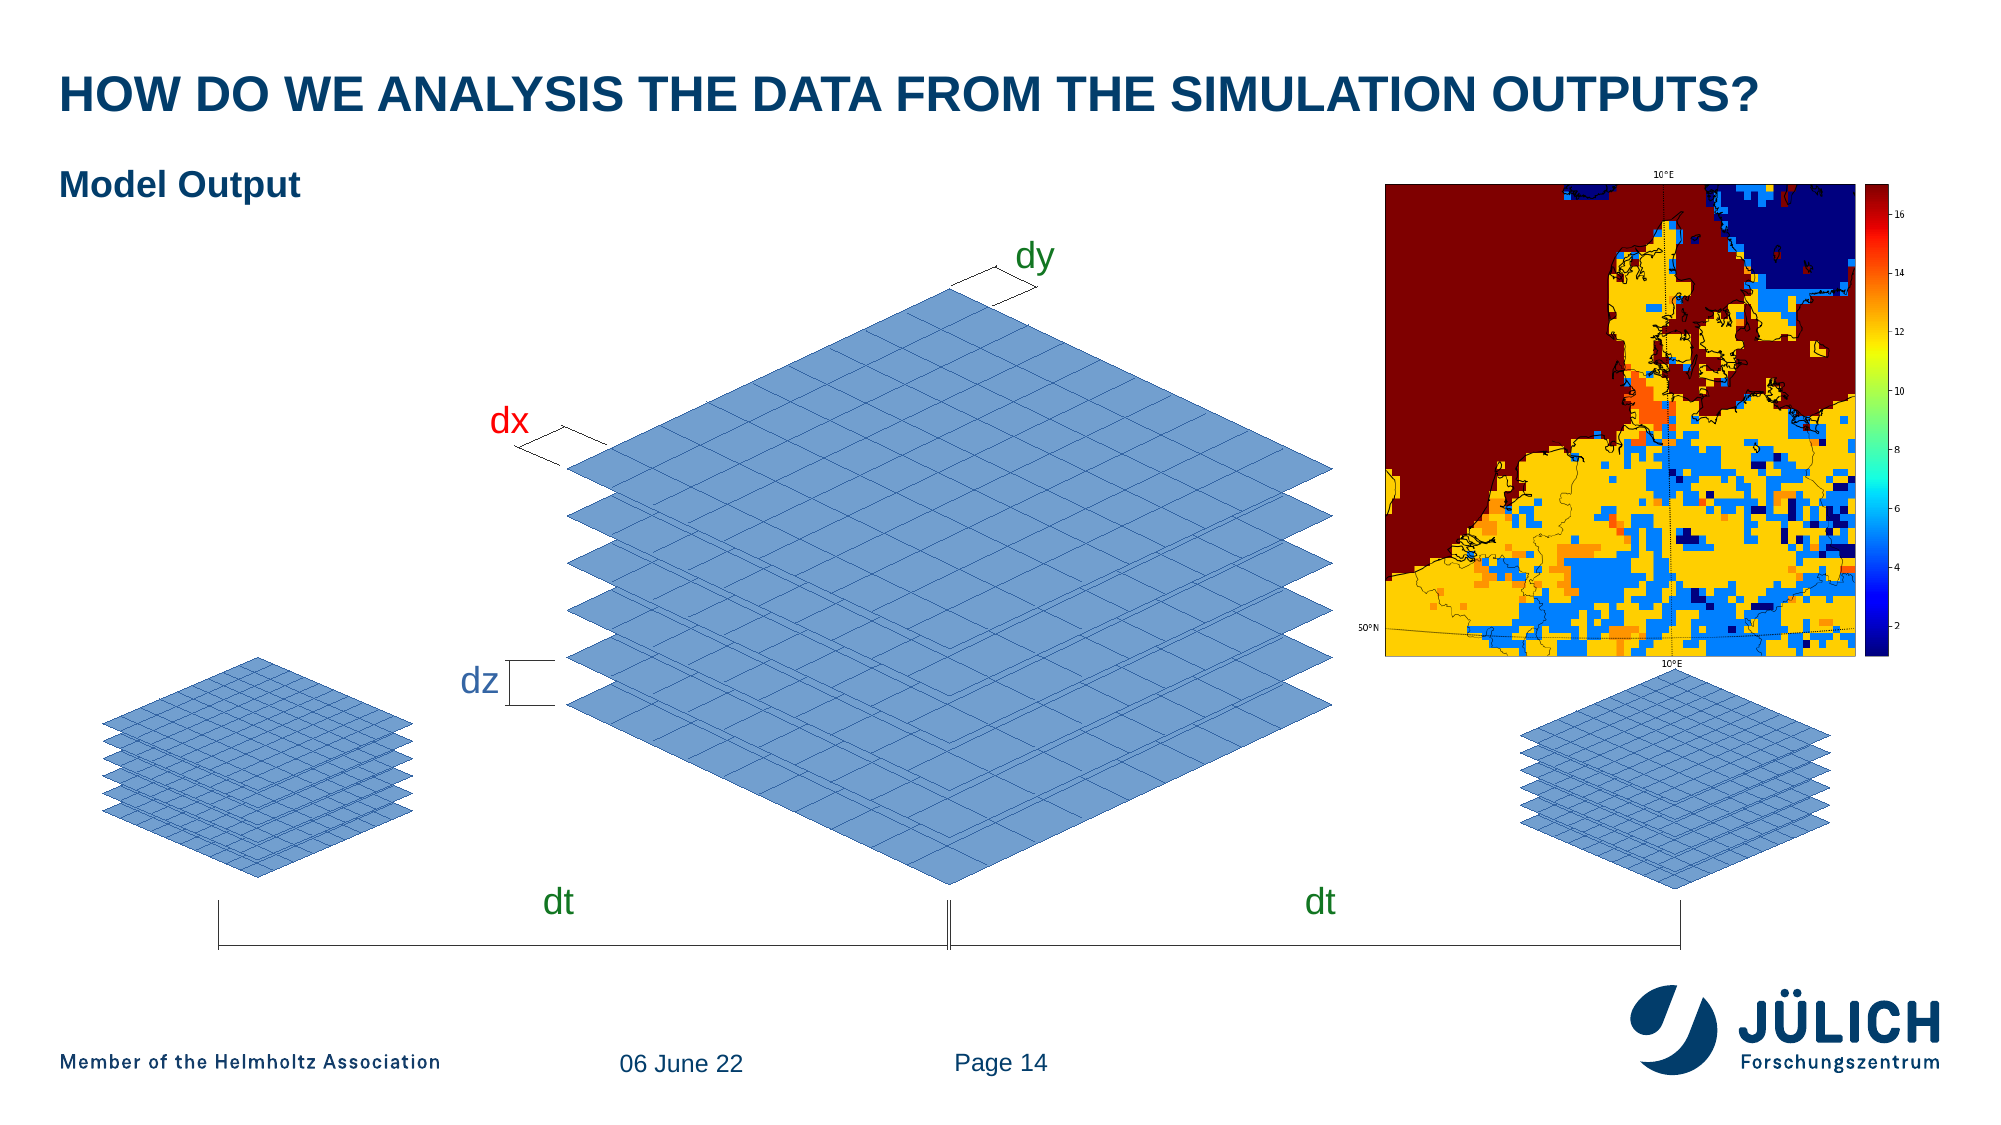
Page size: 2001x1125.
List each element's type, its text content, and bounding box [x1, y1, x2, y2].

text_box dt [528, 873, 601, 931]
text_box dx [475, 392, 548, 449]
picture [1350, 164, 1911, 676]
slide_number Page <number> [954, 1046, 1073, 1084]
text_box [102, 657, 413, 878]
text_box [1520, 676, 1831, 889]
text_box dt [1290, 873, 1363, 931]
title How do we analysis the data from the simulation outputs? [59, 53, 1938, 238]
text_box [566, 288, 1333, 885]
text_box dz [445, 651, 519, 709]
text_box 06 June 22 [619, 1047, 883, 1084]
text_box dy [1000, 226, 1074, 284]
list Model Output [58, 154, 1937, 238]
